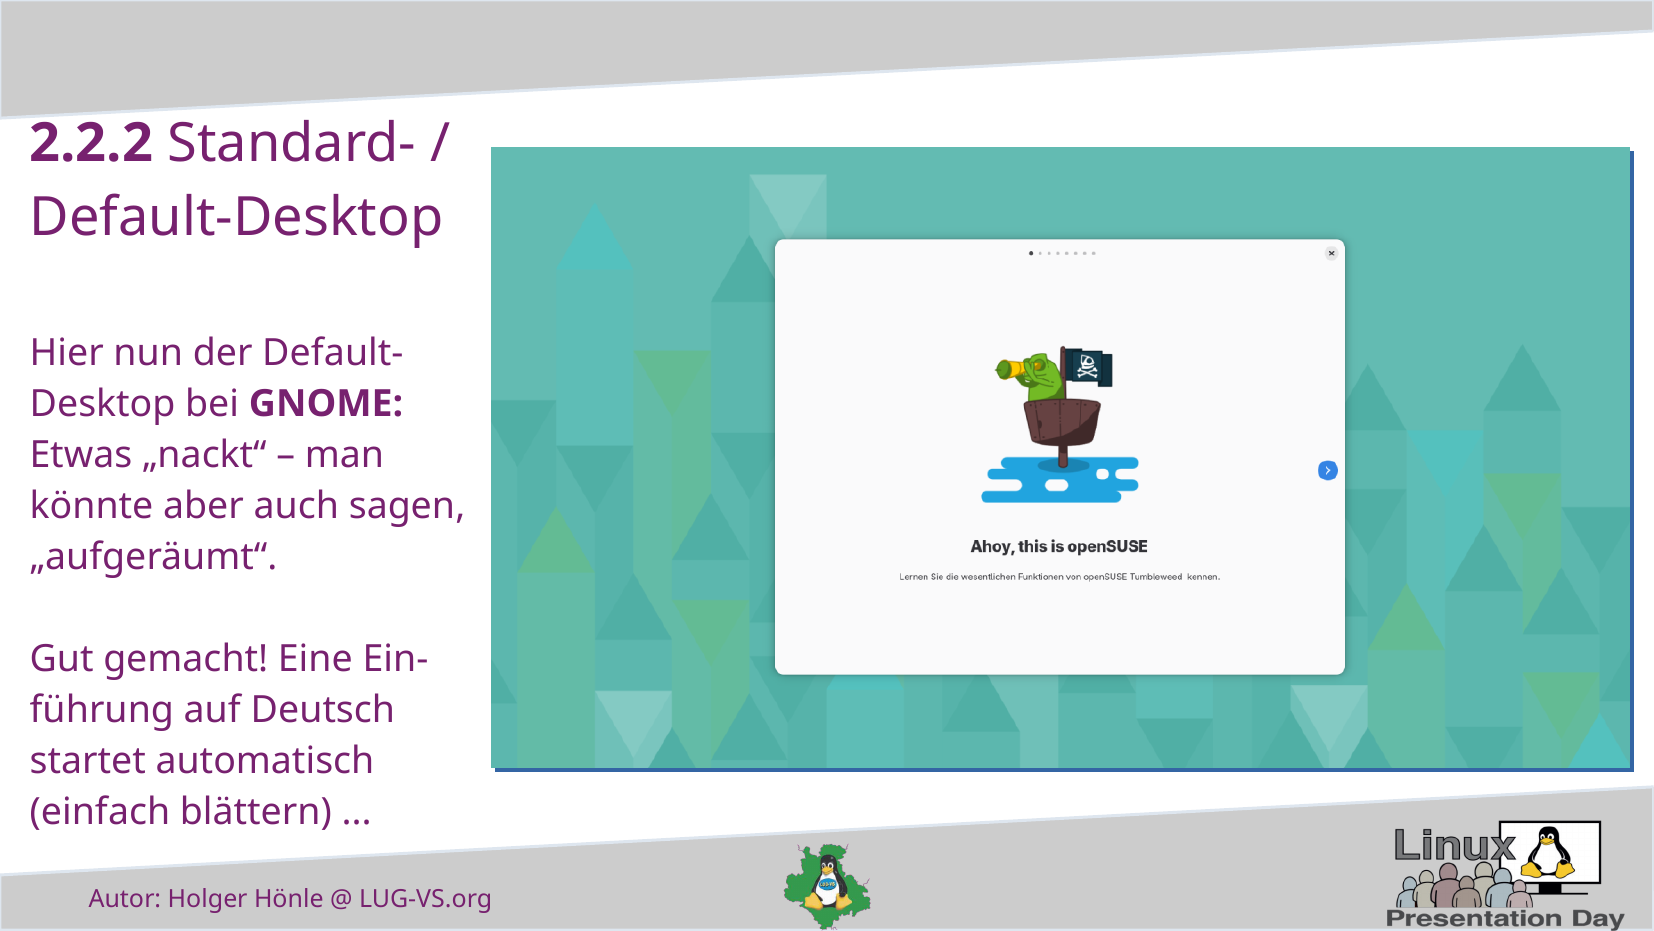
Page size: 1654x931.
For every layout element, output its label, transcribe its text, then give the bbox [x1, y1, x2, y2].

picture [491, 147, 1630, 768]
subtitle 2.2.2 Standard- / Default-Desktop Hier nun der Default- Desktop bei GNOME: Etwas „nackt“ – man könnte aber auch sagen, „aufgeräumt“. Gut gemacht! Eine Ein- führung auf Deutsch startet automatisch (einfach blättern) ... [29, 29, 1654, 931]
